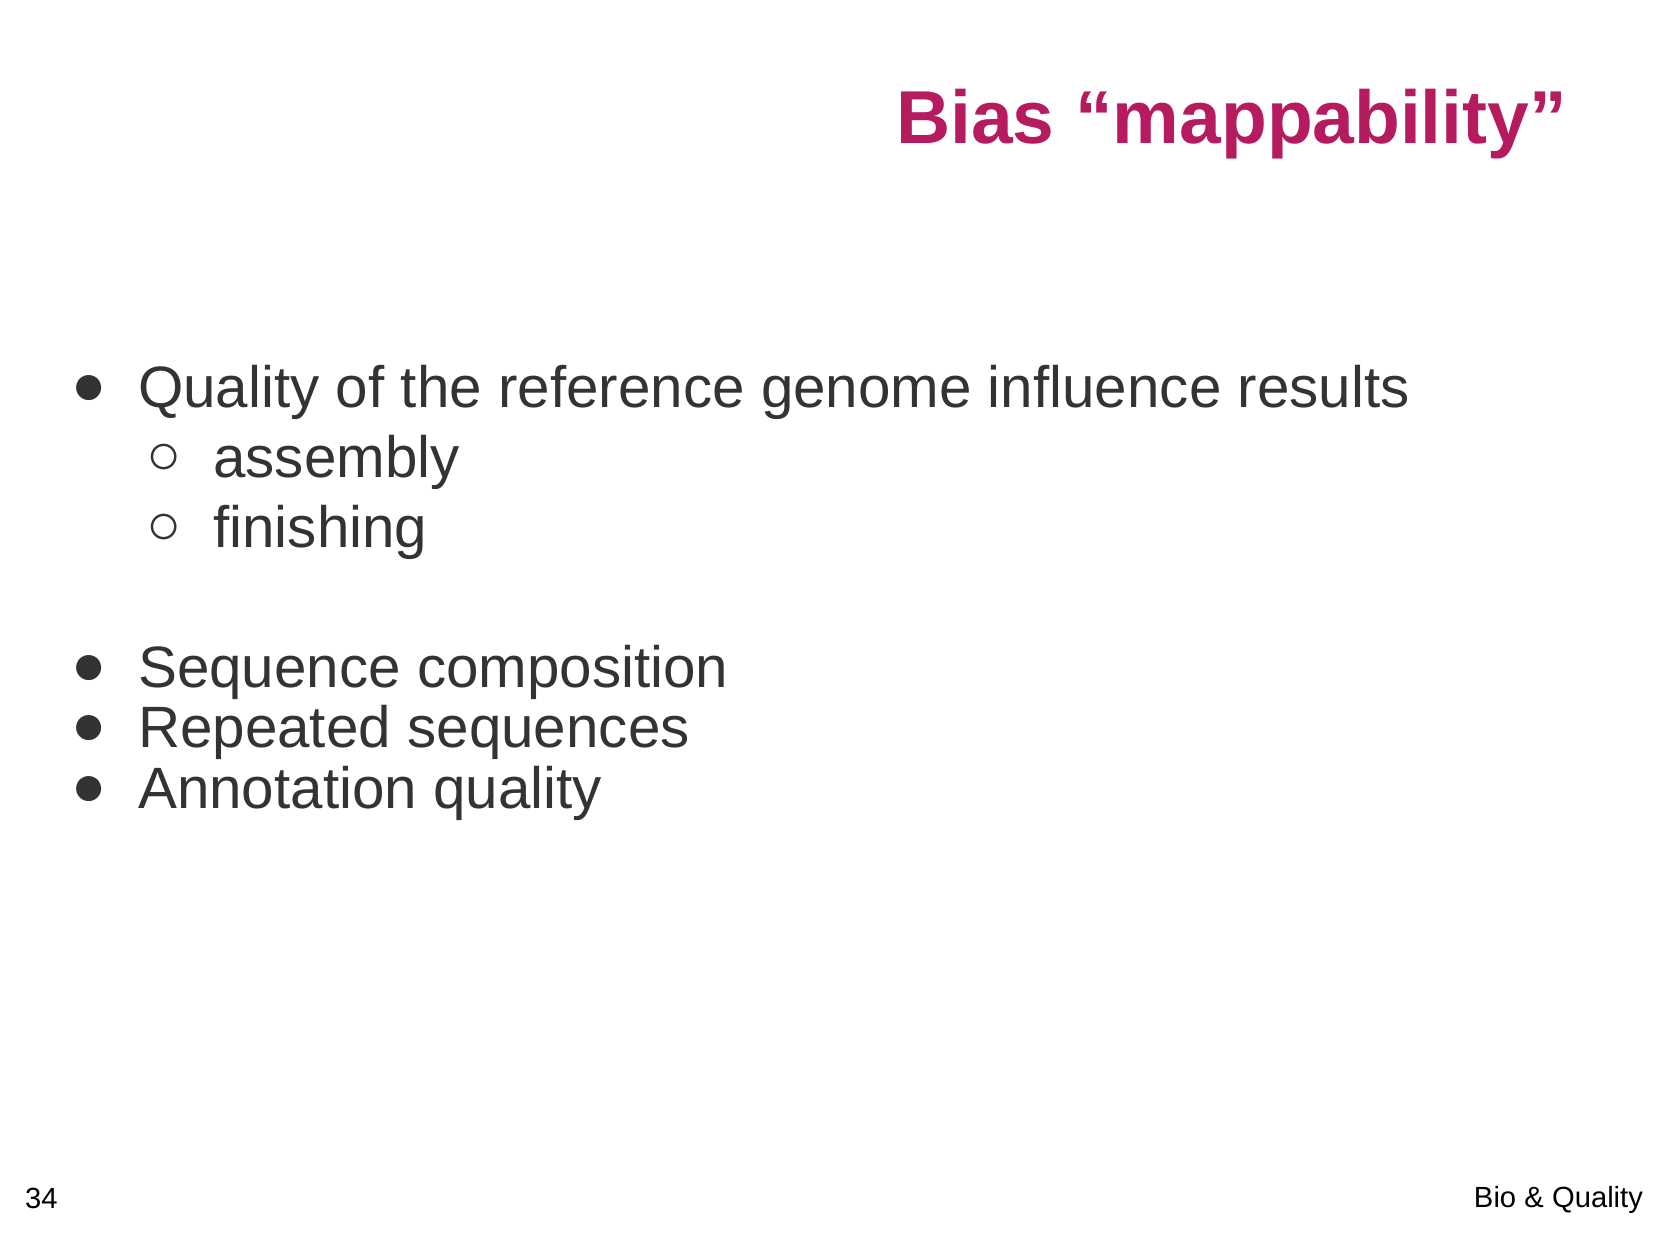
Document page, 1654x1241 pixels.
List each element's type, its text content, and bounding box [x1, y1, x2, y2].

text_box Quality of the reference genome influence results assembly finishing Sequence composition Repeated sequences Annotation quality [63, 345, 1654, 820]
text_box Bias “mappability” [82, 11, 1567, 216]
